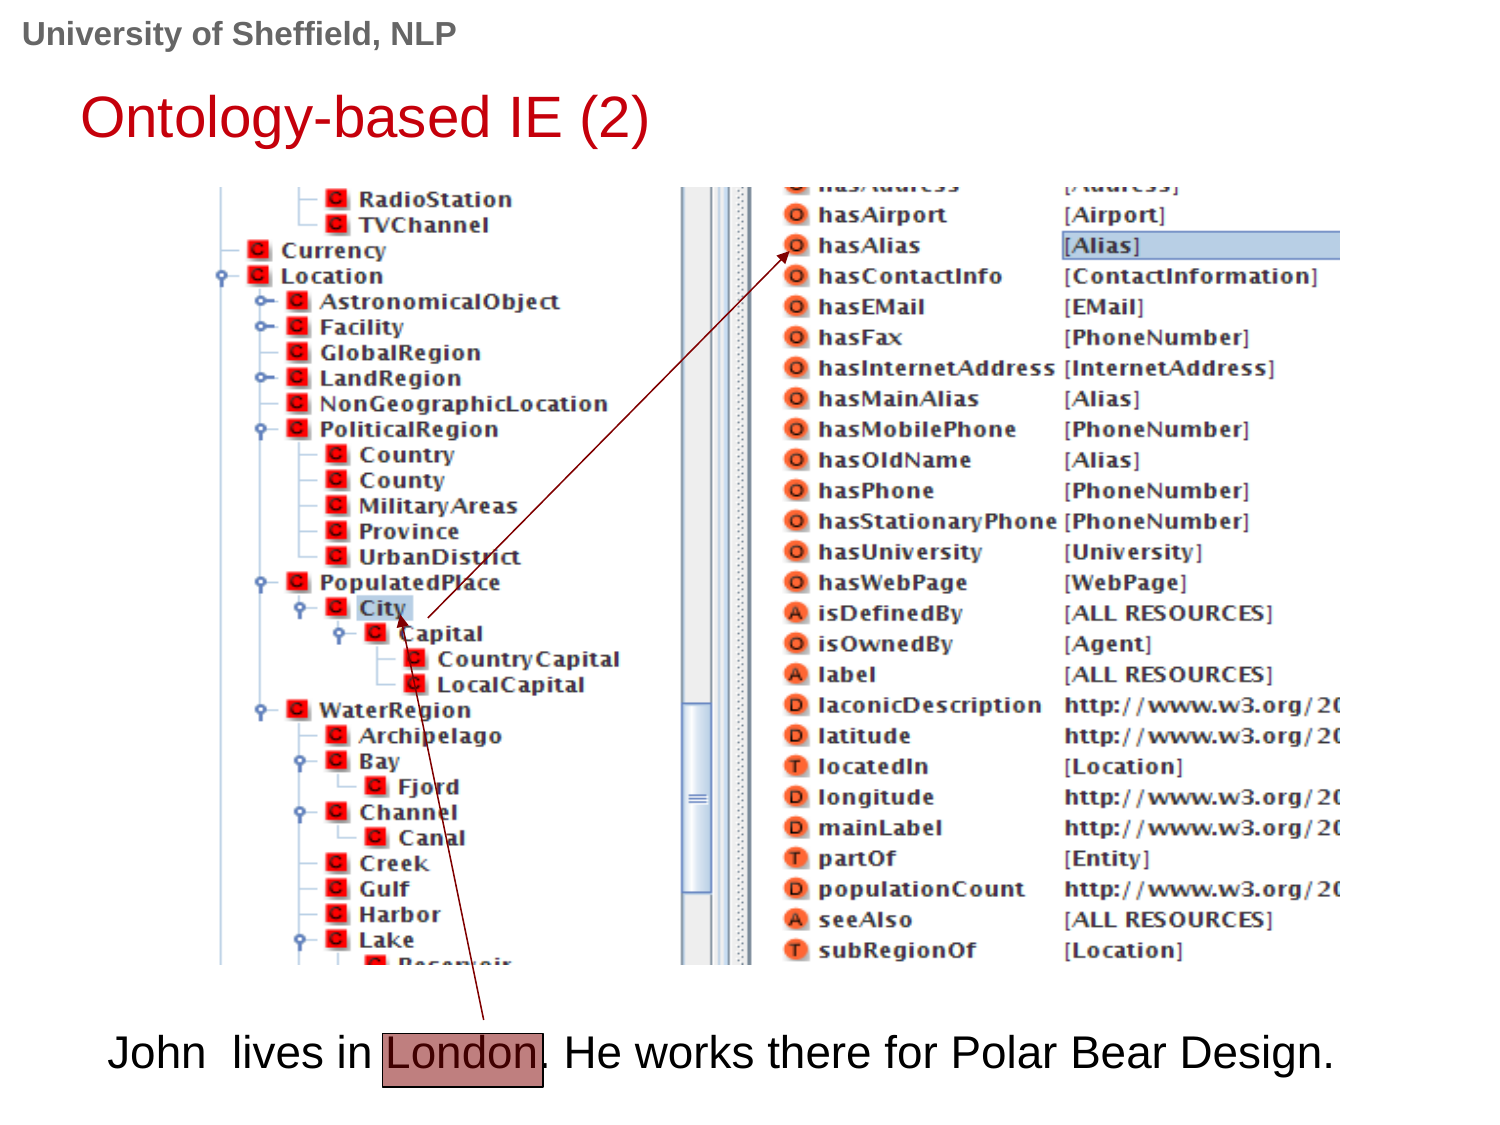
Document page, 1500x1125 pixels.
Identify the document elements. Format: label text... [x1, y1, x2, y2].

text_box [382, 1033, 544, 1088]
title Ontology-based IE (2) [80, 26, 1430, 201]
picture [187, 187, 1340, 965]
text_box John lives in London. He works there for Polar Bear Design. [107, 1017, 1388, 1124]
